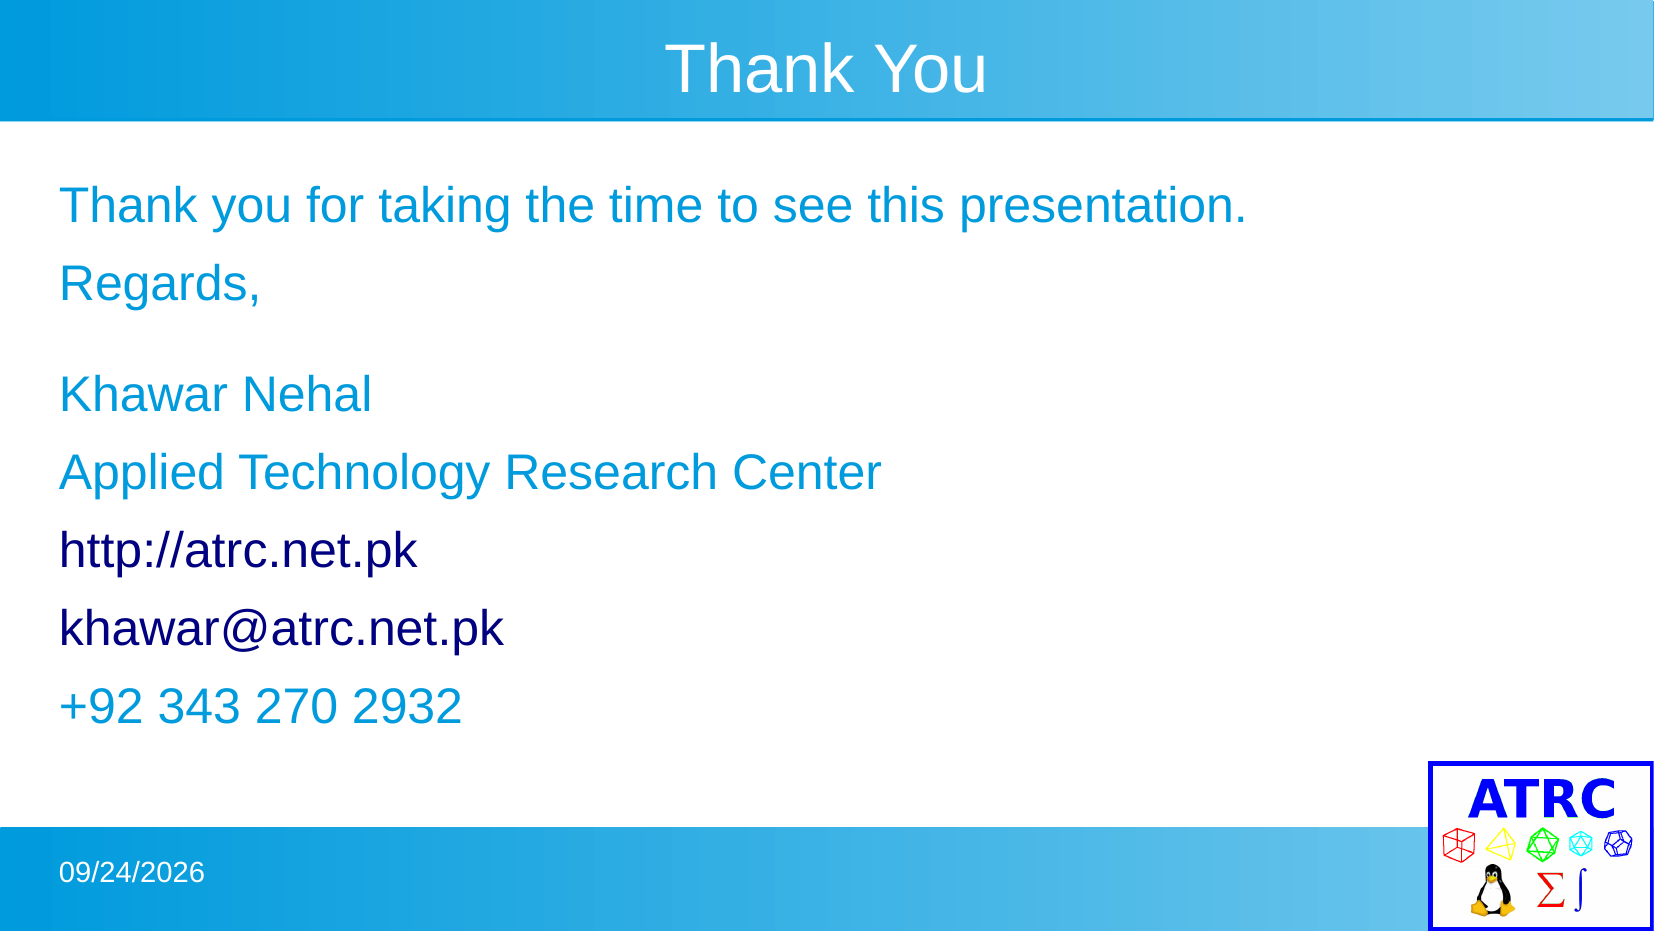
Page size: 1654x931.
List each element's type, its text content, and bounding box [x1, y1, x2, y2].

title Thank You [59, 29, 1595, 108]
picture [1428, 761, 1654, 931]
list Thank you for taking the time to see this presentation. Regards, Khawar Nehal Applied Technology Research Center http://atrc.net.pk khawar@atrc.net.pk +92 343 270 2932 [59, 177, 1595, 768]
